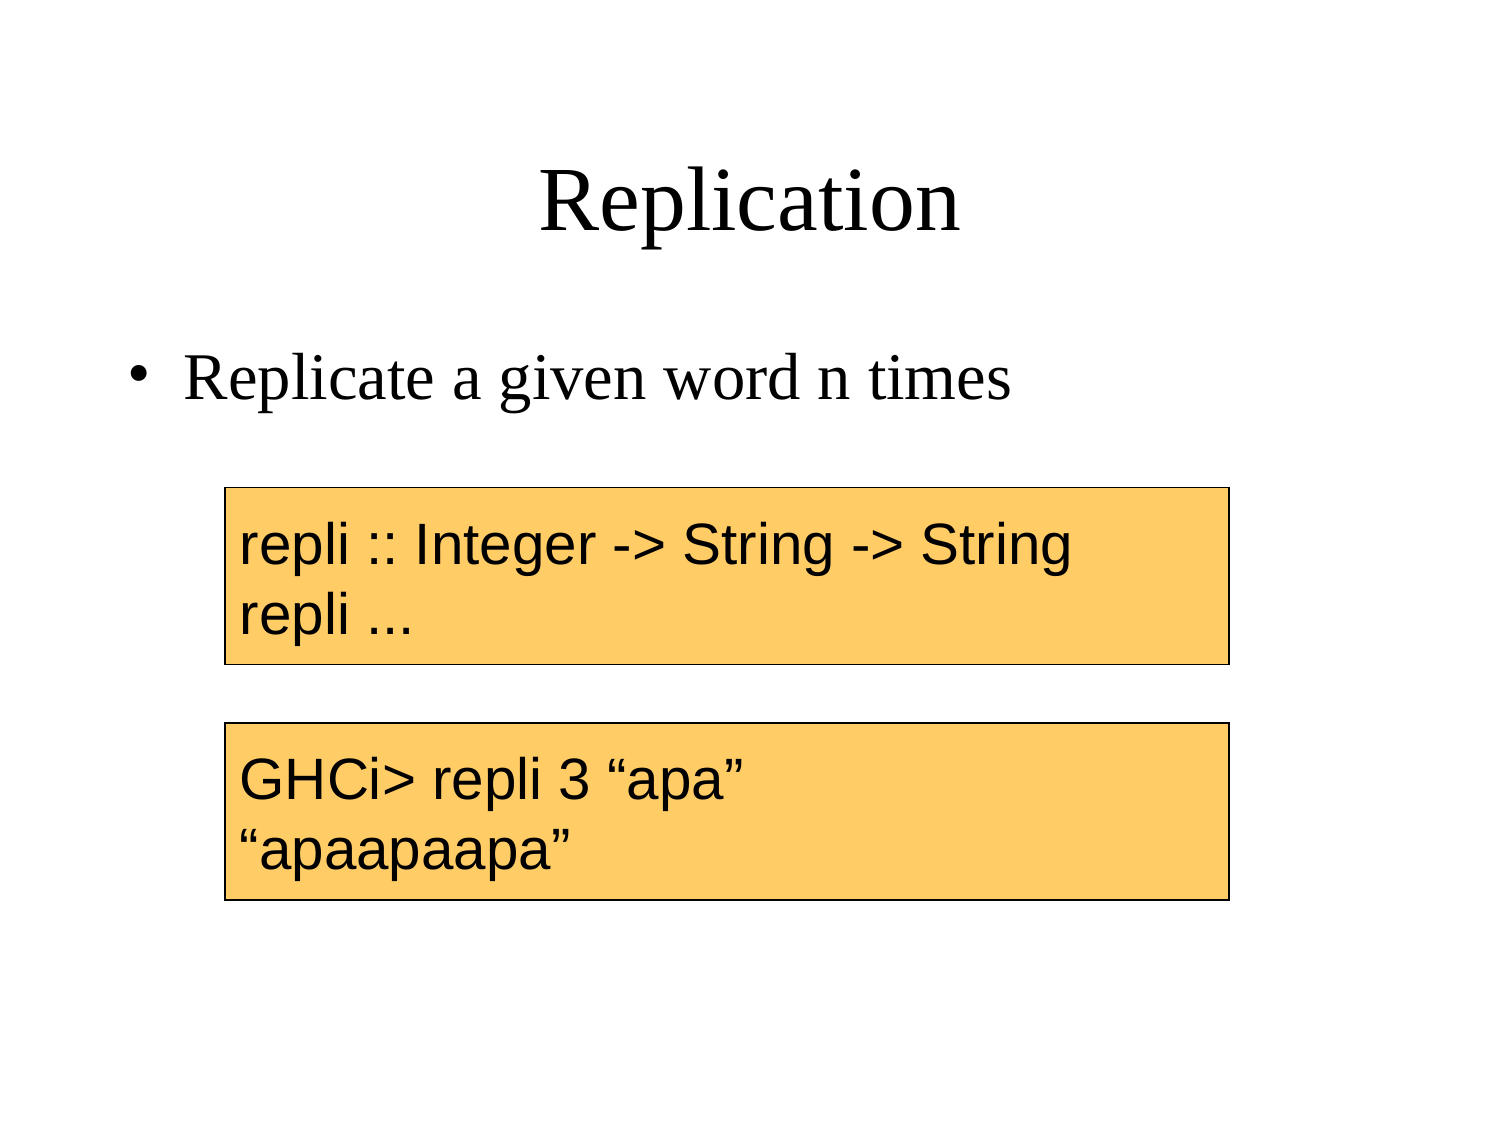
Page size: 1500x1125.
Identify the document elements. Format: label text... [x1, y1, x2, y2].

list Replicate a given word n times [112, 324, 1388, 1000]
text_box repli :: Integer -> String -> String repli ... [224, 487, 1229, 665]
title Replication [112, 99, 1388, 288]
text_box GHCi> repli 3 “apa” “apaapaapa” [224, 722, 1229, 900]
